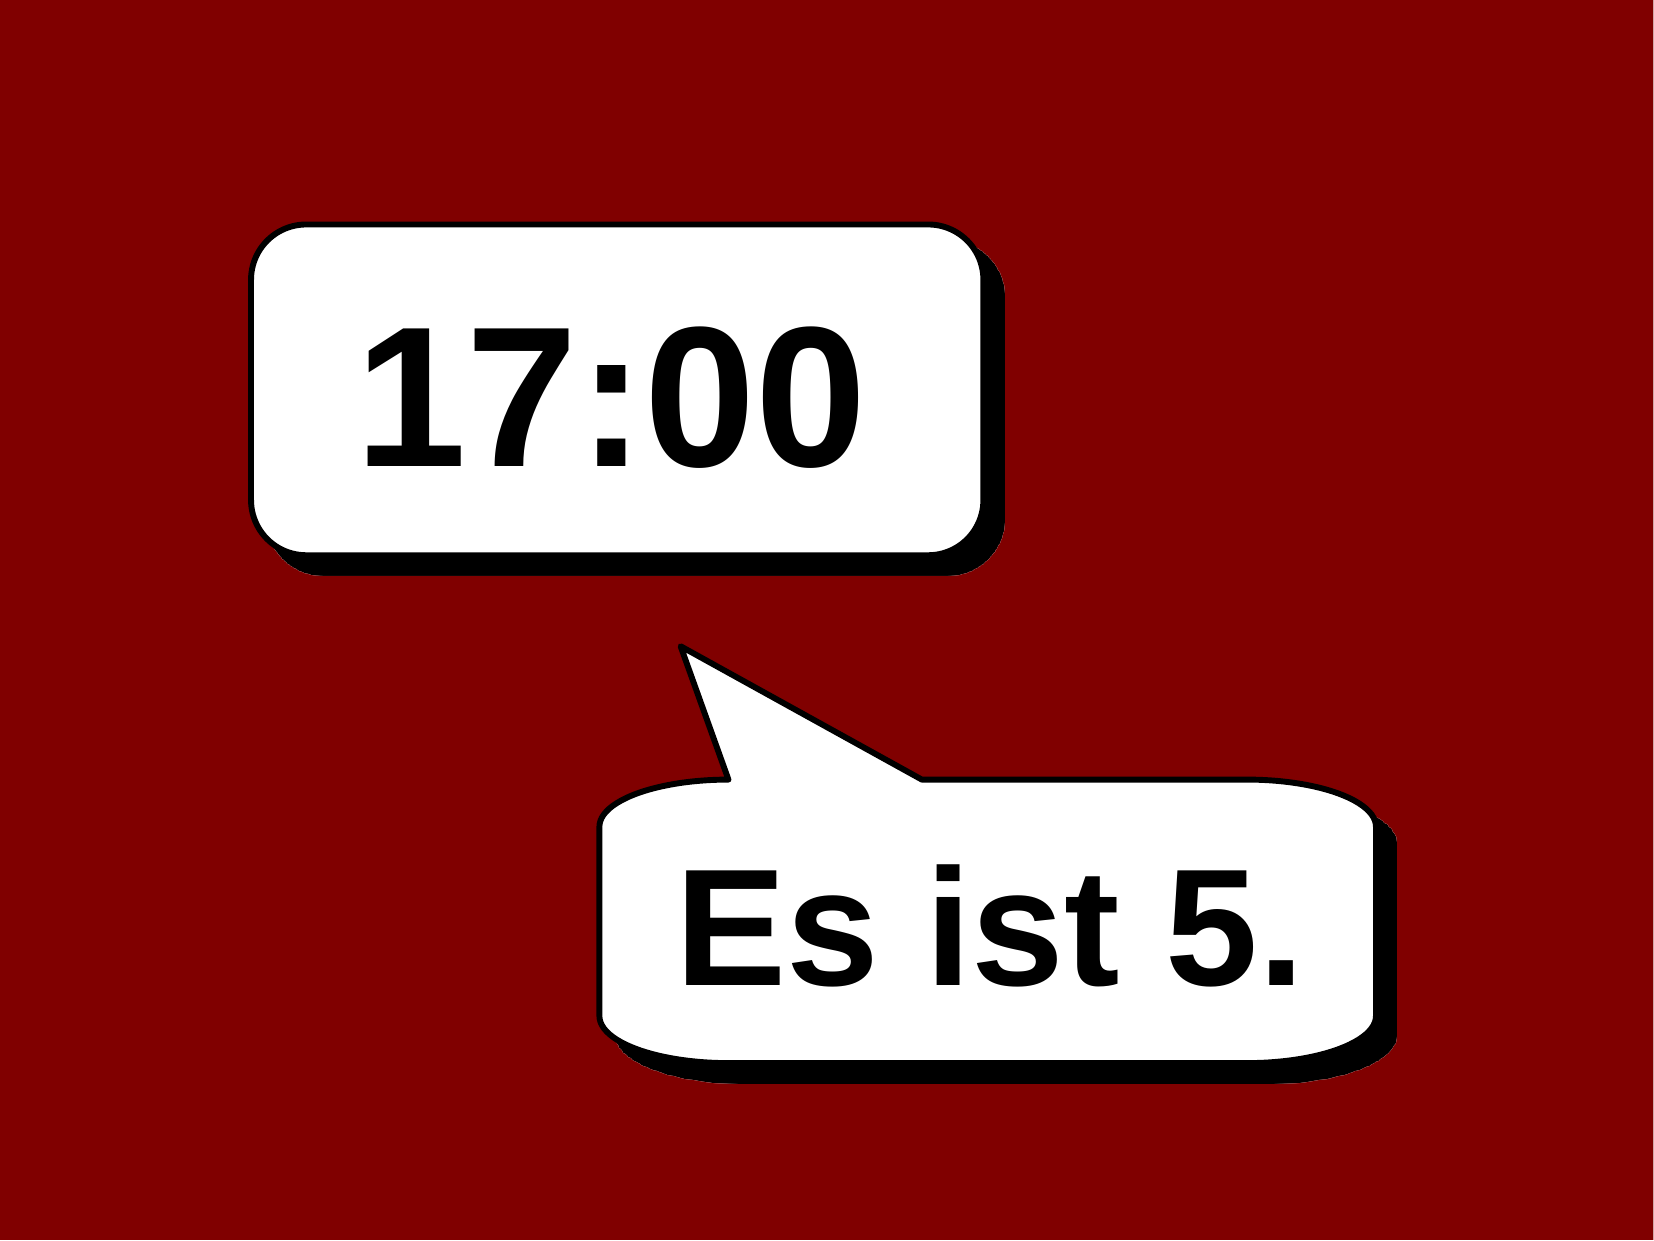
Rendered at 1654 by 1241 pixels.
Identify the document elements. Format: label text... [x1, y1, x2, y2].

text_box [251, 224, 984, 556]
text_box Es ist 5. [605, 826, 1376, 1037]
text_box [599, 646, 1376, 1030]
text_box 17:00 [292, 277, 931, 526]
text_box [612, 1037, 1363, 1064]
